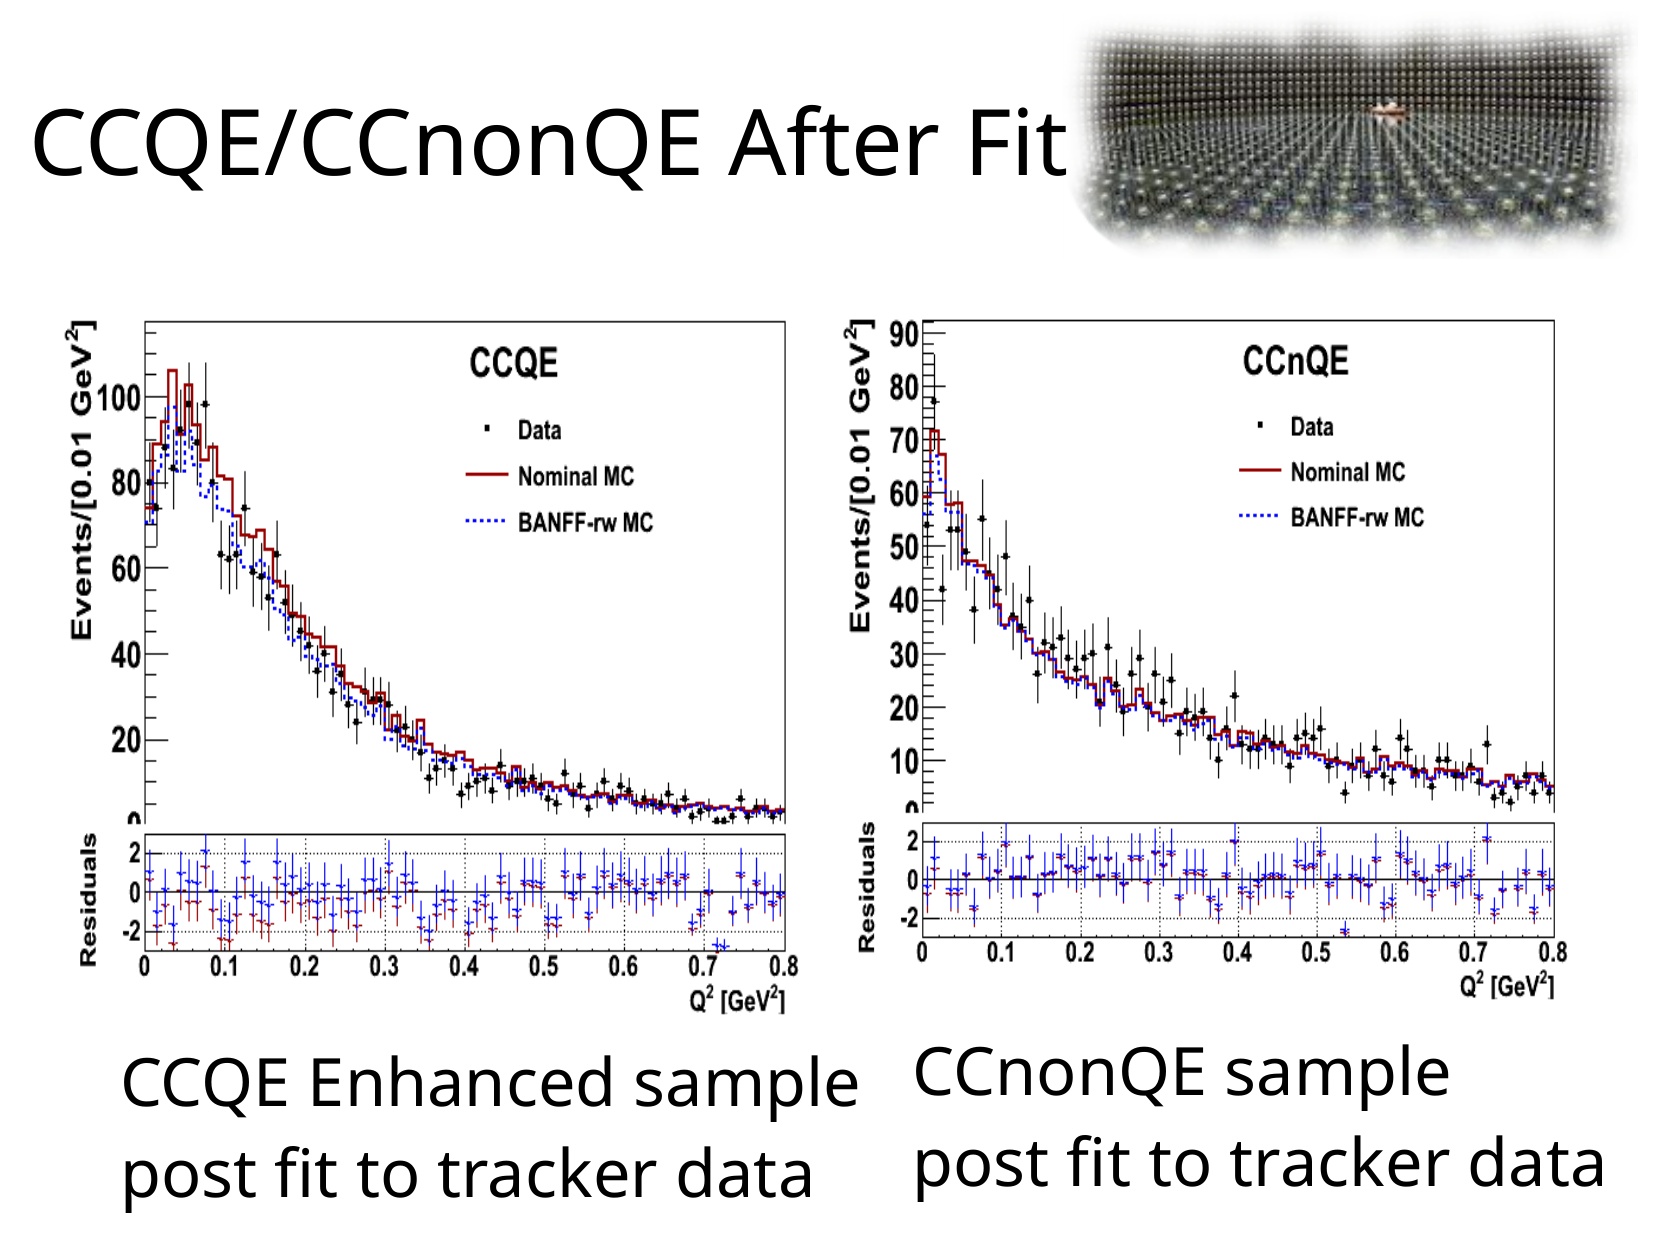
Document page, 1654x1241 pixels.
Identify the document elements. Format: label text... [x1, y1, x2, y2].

title CCQE/CCnonQE After Fit [23, 23, 1075, 257]
text_box CCQE Enhanced sample post fit to tracker data [105, 1027, 839, 1192]
text_box CCnonQE sample post fit to tracker data [897, 1016, 1594, 1182]
picture [47, 11, 1643, 1016]
